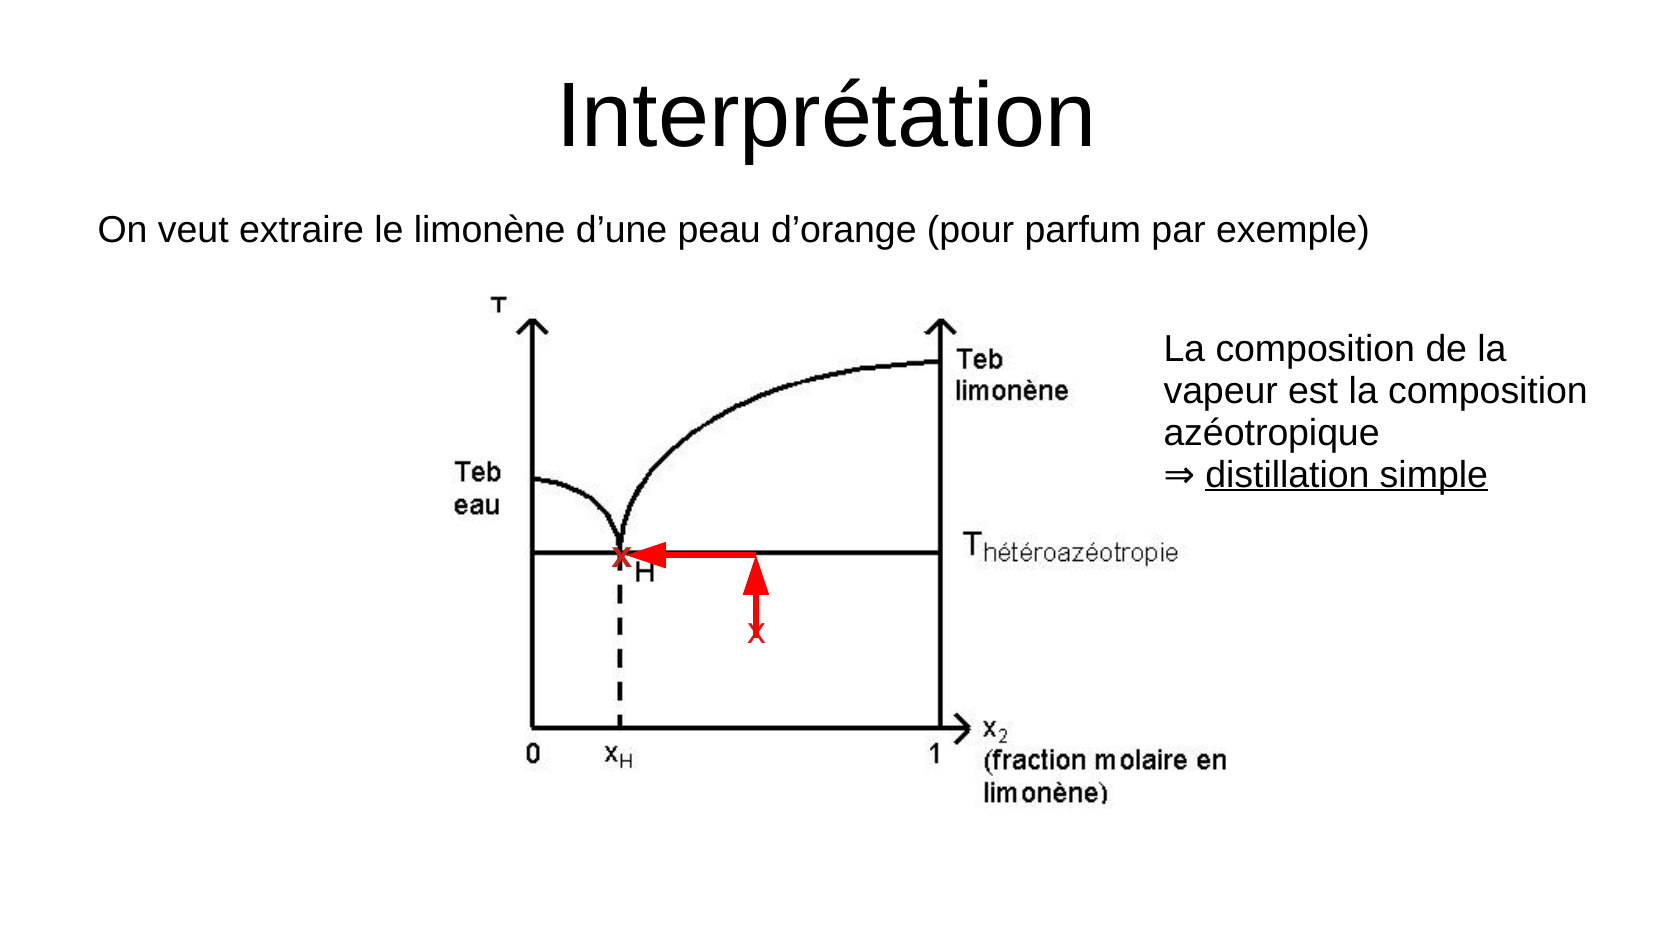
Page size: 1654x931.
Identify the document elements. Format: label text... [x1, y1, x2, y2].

text_box x [596, 525, 647, 583]
text_box La composition de la vapeur est la composition azéotropique ⇒ distillation simple [1148, 319, 1603, 503]
title Interprétation [82, 37, 1571, 193]
picture [438, 283, 1276, 812]
text_box x [732, 602, 781, 660]
text_box On veut extraire le limonène d’une peau d’orange (pour parfum par exemple) [82, 200, 1385, 258]
